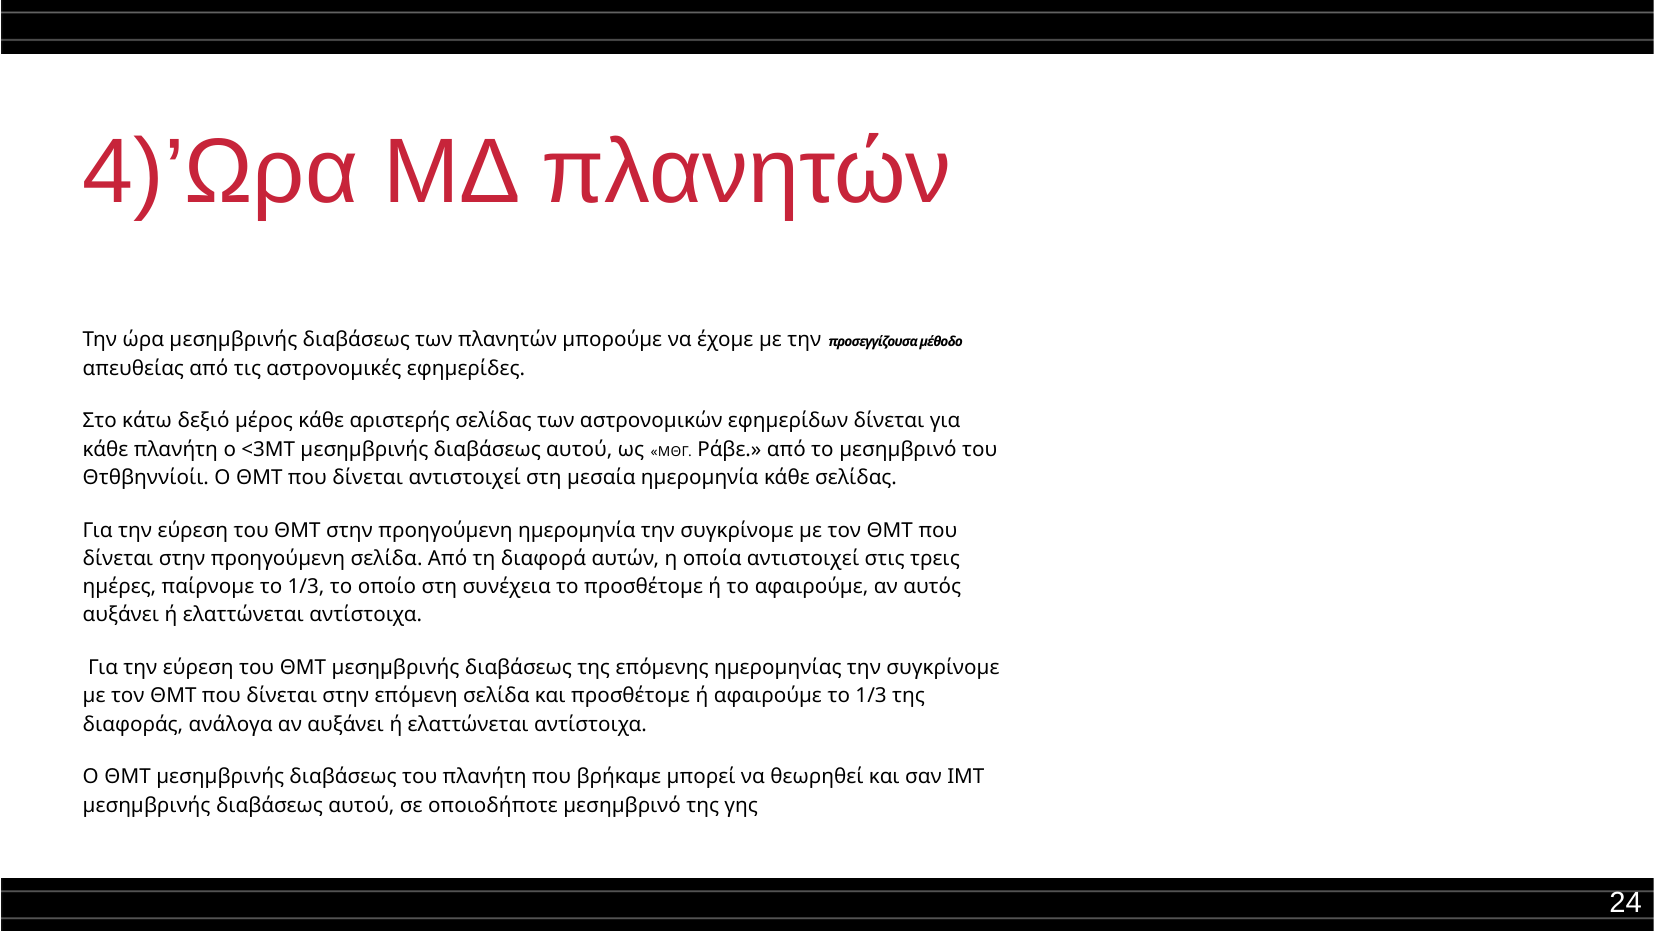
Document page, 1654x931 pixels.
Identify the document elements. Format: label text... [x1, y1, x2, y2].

picture [1, 878, 1654, 931]
picture [1, 0, 1654, 54]
list Την ώρα μεσημβρινής διαβάσεως των πλανητών μπορούμε να έχομε με την προσεγγίζουσα μέθοδο απευθείας από τις αστρονομικές εφημερίδες. Στο κάτω δεξιό μέρος κάθε αριστερής σελίδας των αστρονομικών εφημερίδων δίνεται για κάθε πλανήτη ο <3ΜΤ μεσημβρινής διαβάσεως αυτού, ως «Μθγ. Ράβε.» από το μεσημβρινό του Θτθβηννίοίι. Ο ΘΜΤ που δίνεται αντιστοιχεί στη μεσαία ημερομηνία κάθε σελίδας. Για την εύρεση του ΘΜΤ στην προηγούμενη ημερομηνία την συγκρίνομε με τον ΘΜΤ που δίνεται στην προηγούμενη σελίδα. Από τη διαφορά αυτών, η οποία αντιστοιχεί στις τρεις ημέρες, παίρνομε το 1/3, το οποίο στη συνέχεια το προσθέτομε ή το αφαιρούμε, αν αυτός αυξάνει ή ελαττώνεται αντίστοιχα. Για την εύρεση του ΘΜΤ μεσημβρινής διαβάσεως της επόμενης ημερομηνίας την συγκρίνομε με τον ΘΜΤ που δίνεται στην επόμενη σελίδα και προσθέτομε ή αφαιρούμε το 1/3 της διαφοράς, ανάλογα αν αυξάνει ή ελαττώνεται αντίστοιχα. Ο ΘΜΤ μεσημβρινής διαβάσεως του πλανήτη που βρήκαμε μπορεί να θεωρηθεί και σαν ΙΜΤ μεσημβρινής διαβάσεως αυτού, σε οποιοδήποτε μεσημβρινό της γης [82, 271, 1013, 826]
title 4)’Ωρα ΜΔ πλανητών [82, 92, 1571, 249]
